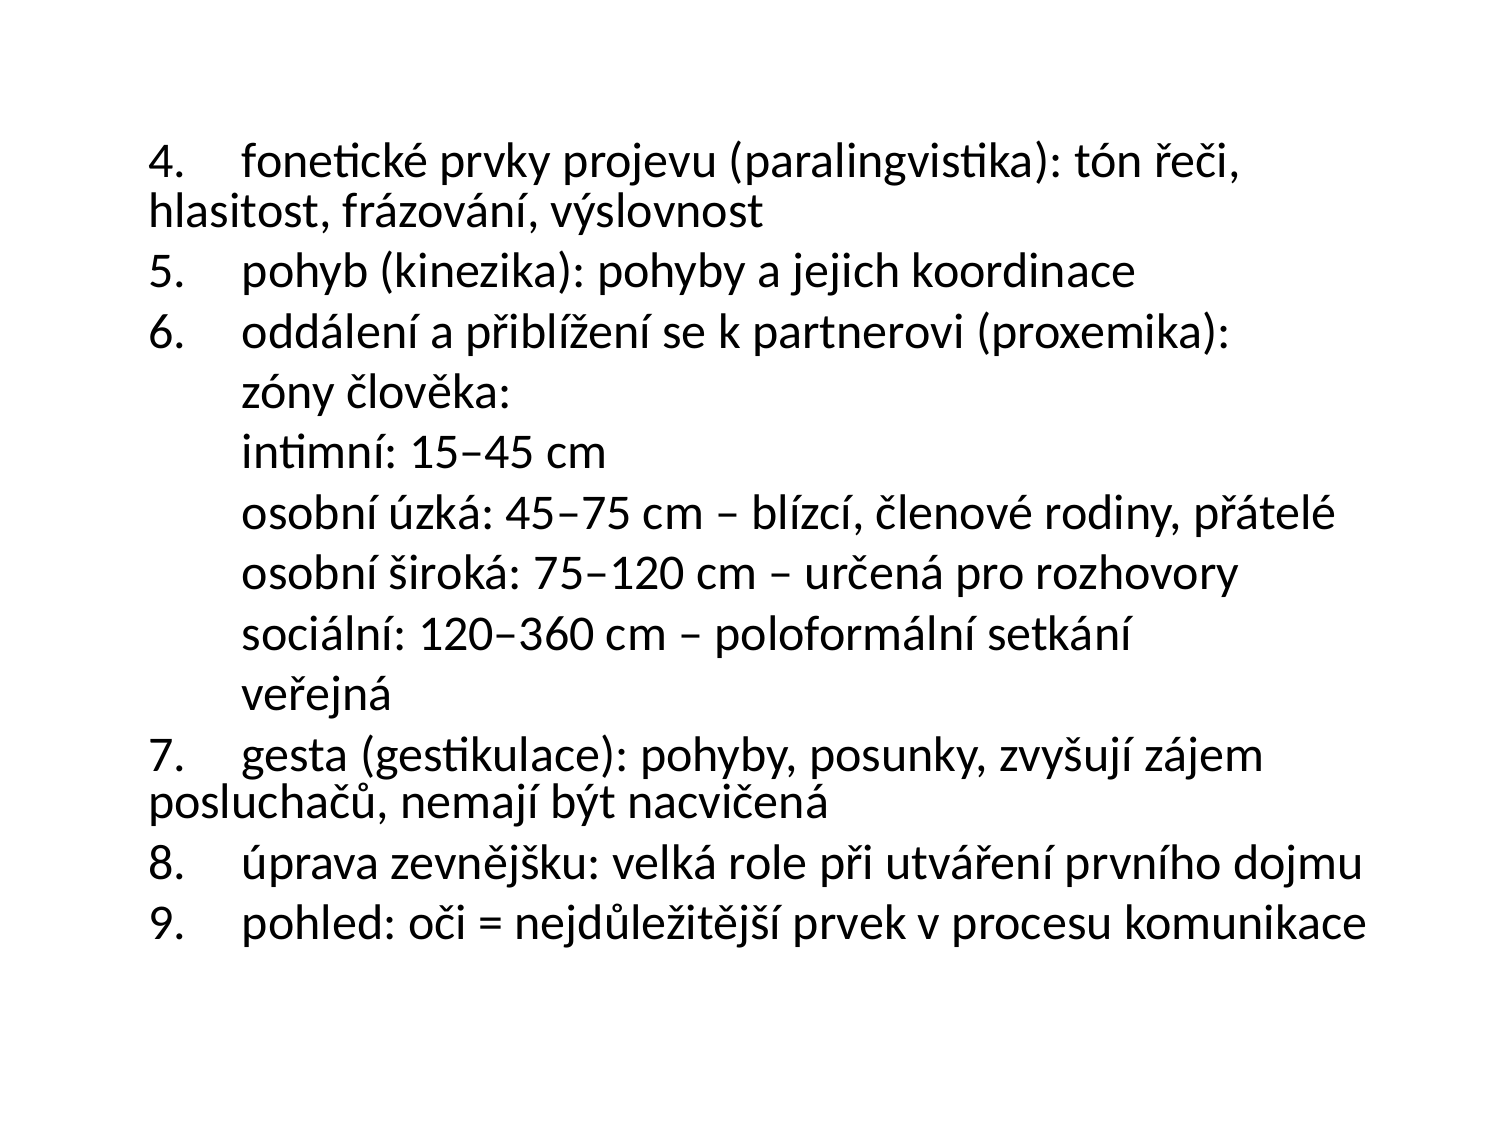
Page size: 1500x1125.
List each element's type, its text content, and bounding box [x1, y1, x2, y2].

list 4. fonetické prvky projevu (paralingvistika): tón řeči, hlasitost, frázování, výslovnost 5. pohyb (kinezika): pohyby a jejich koordinace 6. oddálení a přiblížení se k partnerovi (proxemika): zóny člověka: intimní: 15–45 cm osobní úzká: 45–75 cm – blízcí, členové rodiny, přátelé osobní široká: 75–120 cm – určená pro rozhovory sociální: 120–360 cm – poloformální setkání veřejná 7. gesta (gestikulace): pohyby, posunky, zvyšují zájem posluchačů, nemají být nacvičená 8. úprava zevnějšku: velká role při utváření prvního dojmu 9. pohled: oči = nejdůležitější prvek v procesu komunikace [76, 125, 1427, 1125]
